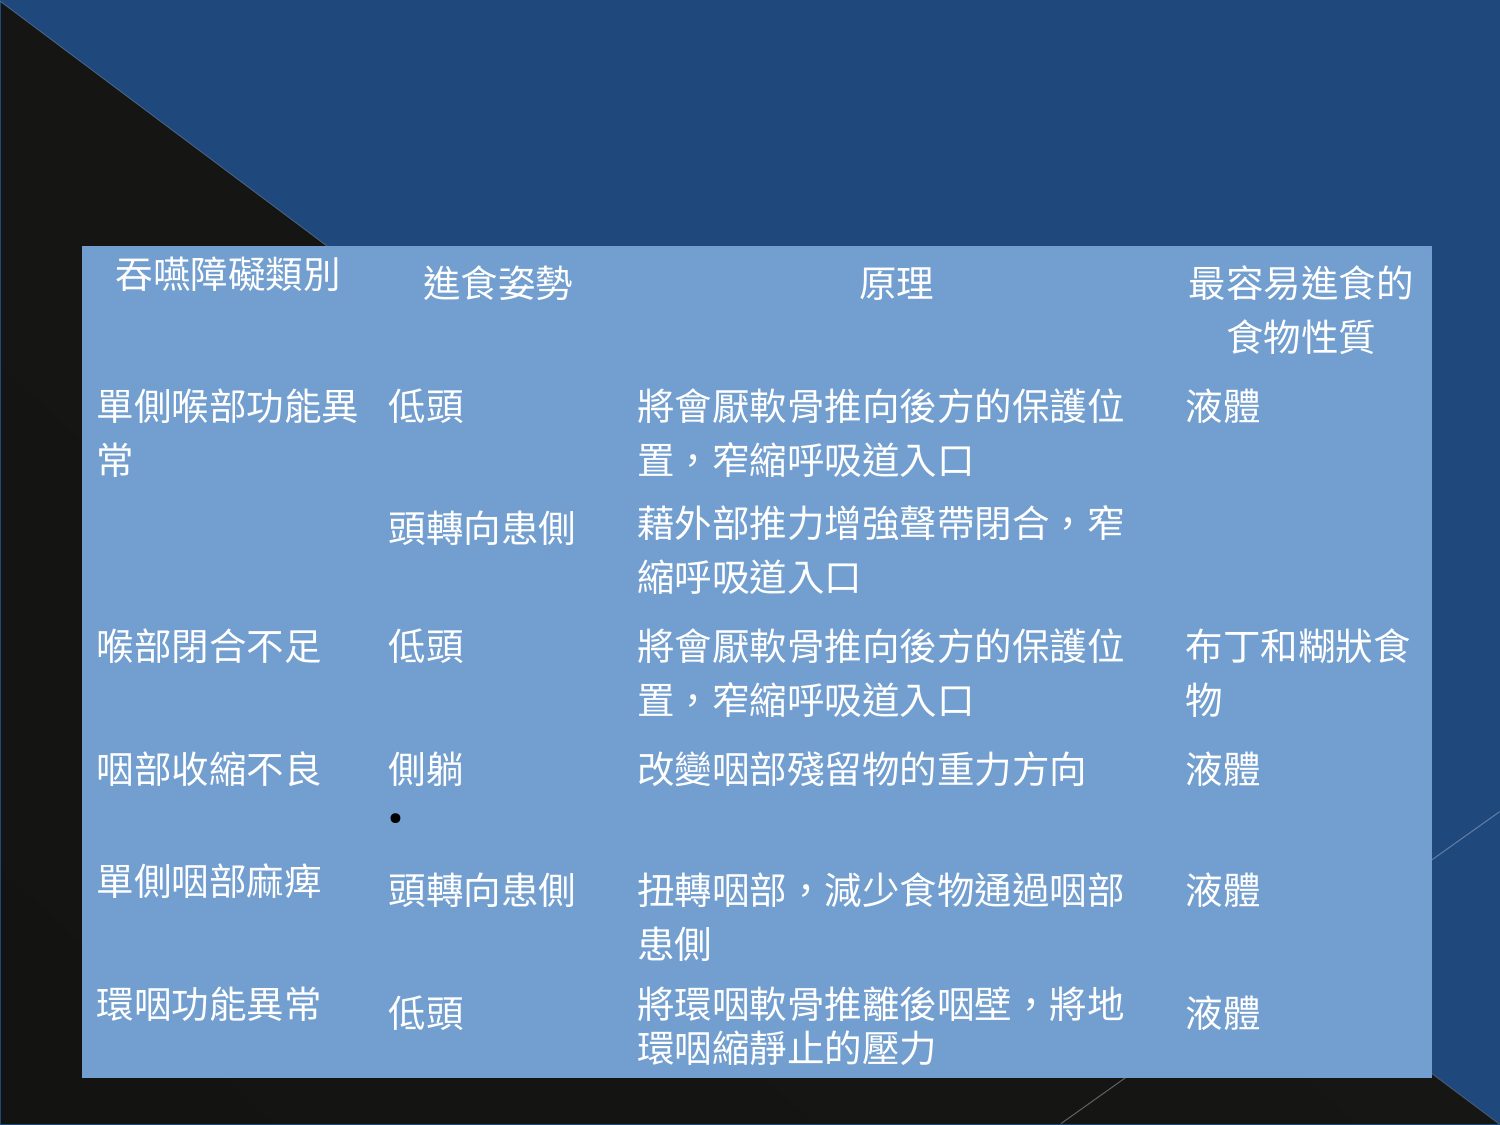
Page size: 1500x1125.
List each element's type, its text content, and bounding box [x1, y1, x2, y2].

table_cell 咽部收縮不良 [82, 733, 374, 853]
table_cell 液體 [1171, 853, 1432, 977]
table_cell 喉部閉合不足 [82, 610, 374, 733]
table_cell 低頭 [374, 610, 622, 733]
table_cell 將環咽軟骨推離後咽壁，將地環咽縮靜止的壓力 [622, 977, 1171, 1078]
table_cell 頭轉向患側 [374, 853, 622, 977]
table_cell 單側咽部麻痺 [82, 853, 374, 977]
table_header 進食姿勢 [374, 246, 622, 369]
table_cell 液體 [1171, 733, 1432, 853]
table_cell 扭轉咽部，減少食物通過咽部患側 [622, 853, 1171, 977]
table_cell 低頭 頭轉向患側 [374, 369, 622, 610]
table_cell 單側喉部功能異常 [82, 369, 374, 610]
table_cell 改變咽部殘留物的重力方向 [622, 733, 1171, 853]
table_cell 布丁和糊狀食物 [1171, 610, 1432, 733]
table_cell 將會厭軟骨推向後方的保護位置，窄縮呼吸道入口 [622, 610, 1171, 733]
table_header 原理 [622, 246, 1171, 369]
table_cell 液體 [1171, 977, 1432, 1078]
table_header 最容易進食的食物性質 [1171, 246, 1432, 369]
table_cell 側躺 [374, 733, 622, 853]
table_cell 低頭 [374, 977, 622, 1078]
table_cell 將會厭軟骨推向後方的保護位置，窄縮呼吸道入口 藉外部推力增強聲帶閉合，窄縮呼吸道入口 [622, 369, 1171, 610]
table_header 吞嚥障礙類別 [82, 246, 374, 369]
table_cell 環咽功能異常 [82, 977, 374, 1078]
table_cell 液體 [1171, 369, 1432, 610]
